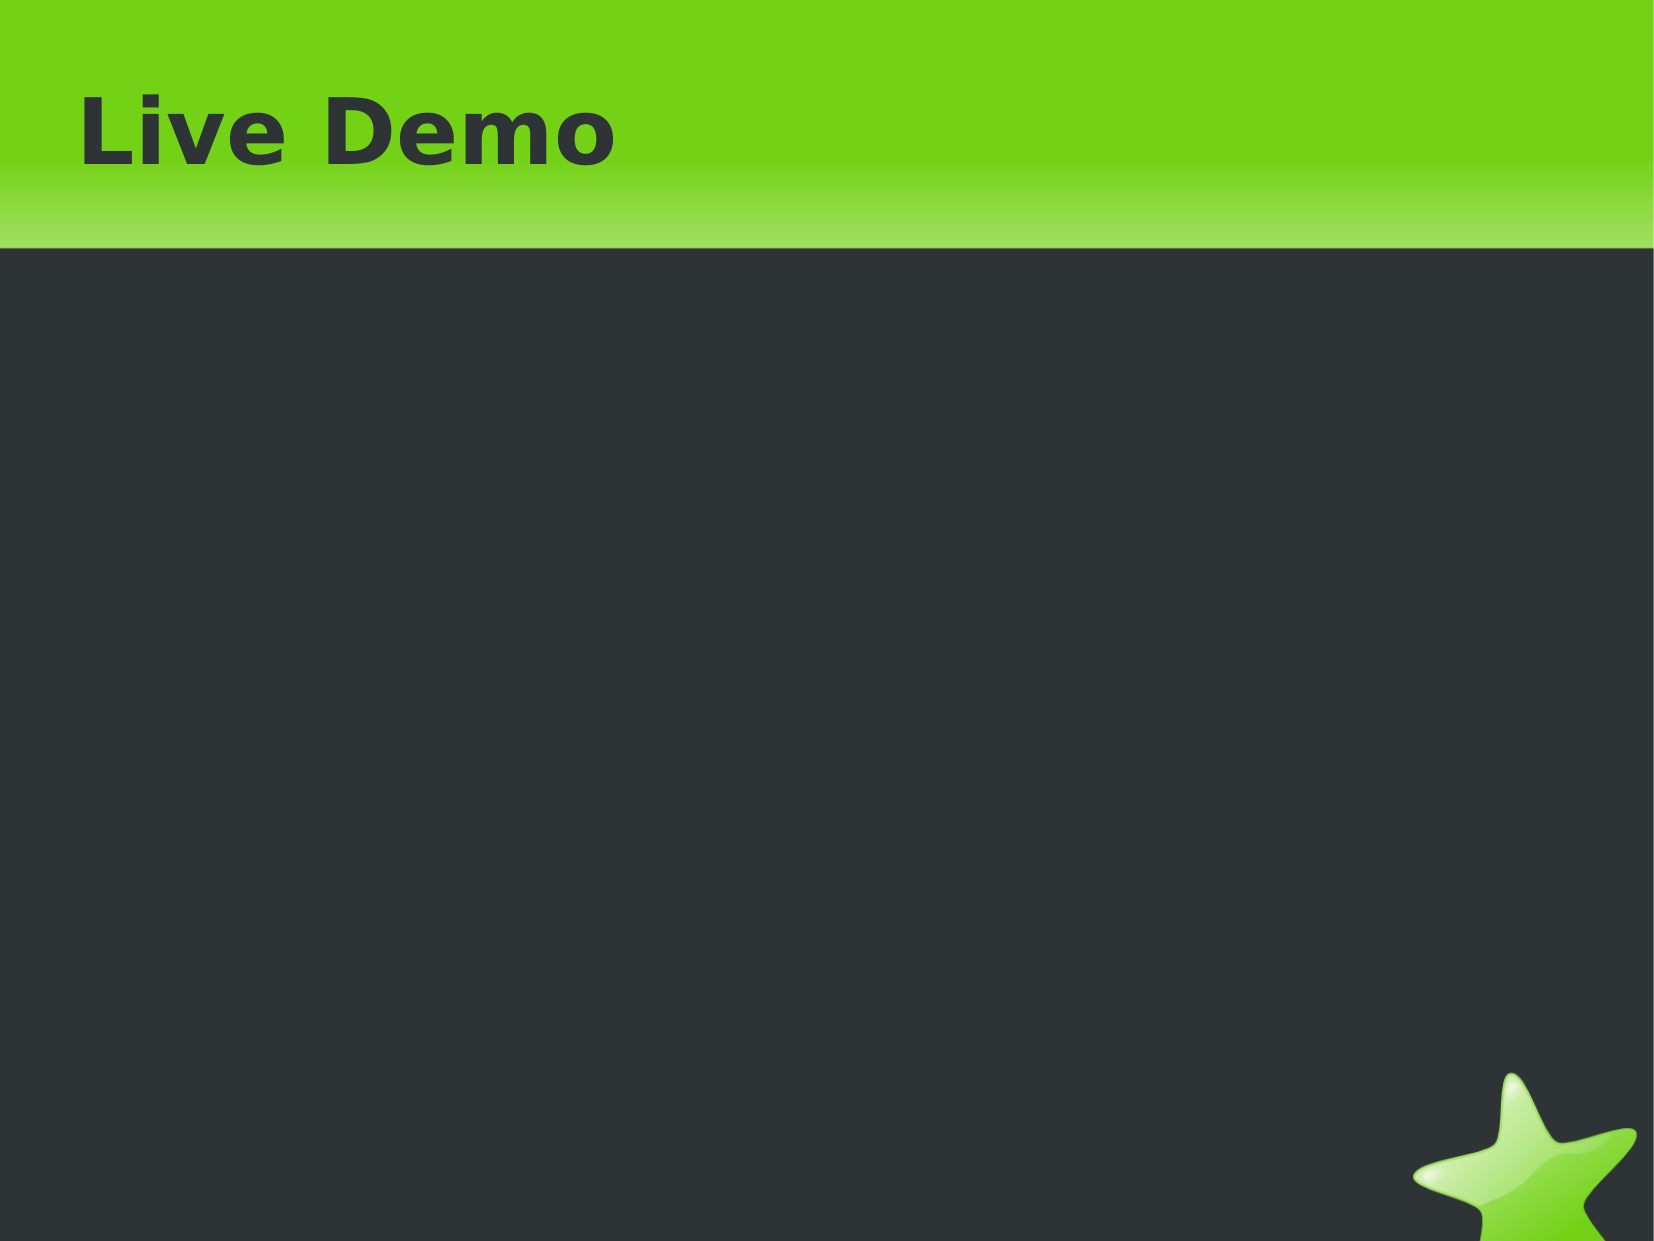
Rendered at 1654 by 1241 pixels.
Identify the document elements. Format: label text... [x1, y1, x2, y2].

title Live Demo [76, 29, 1565, 237]
picture [0, 0, 1654, 1241]
